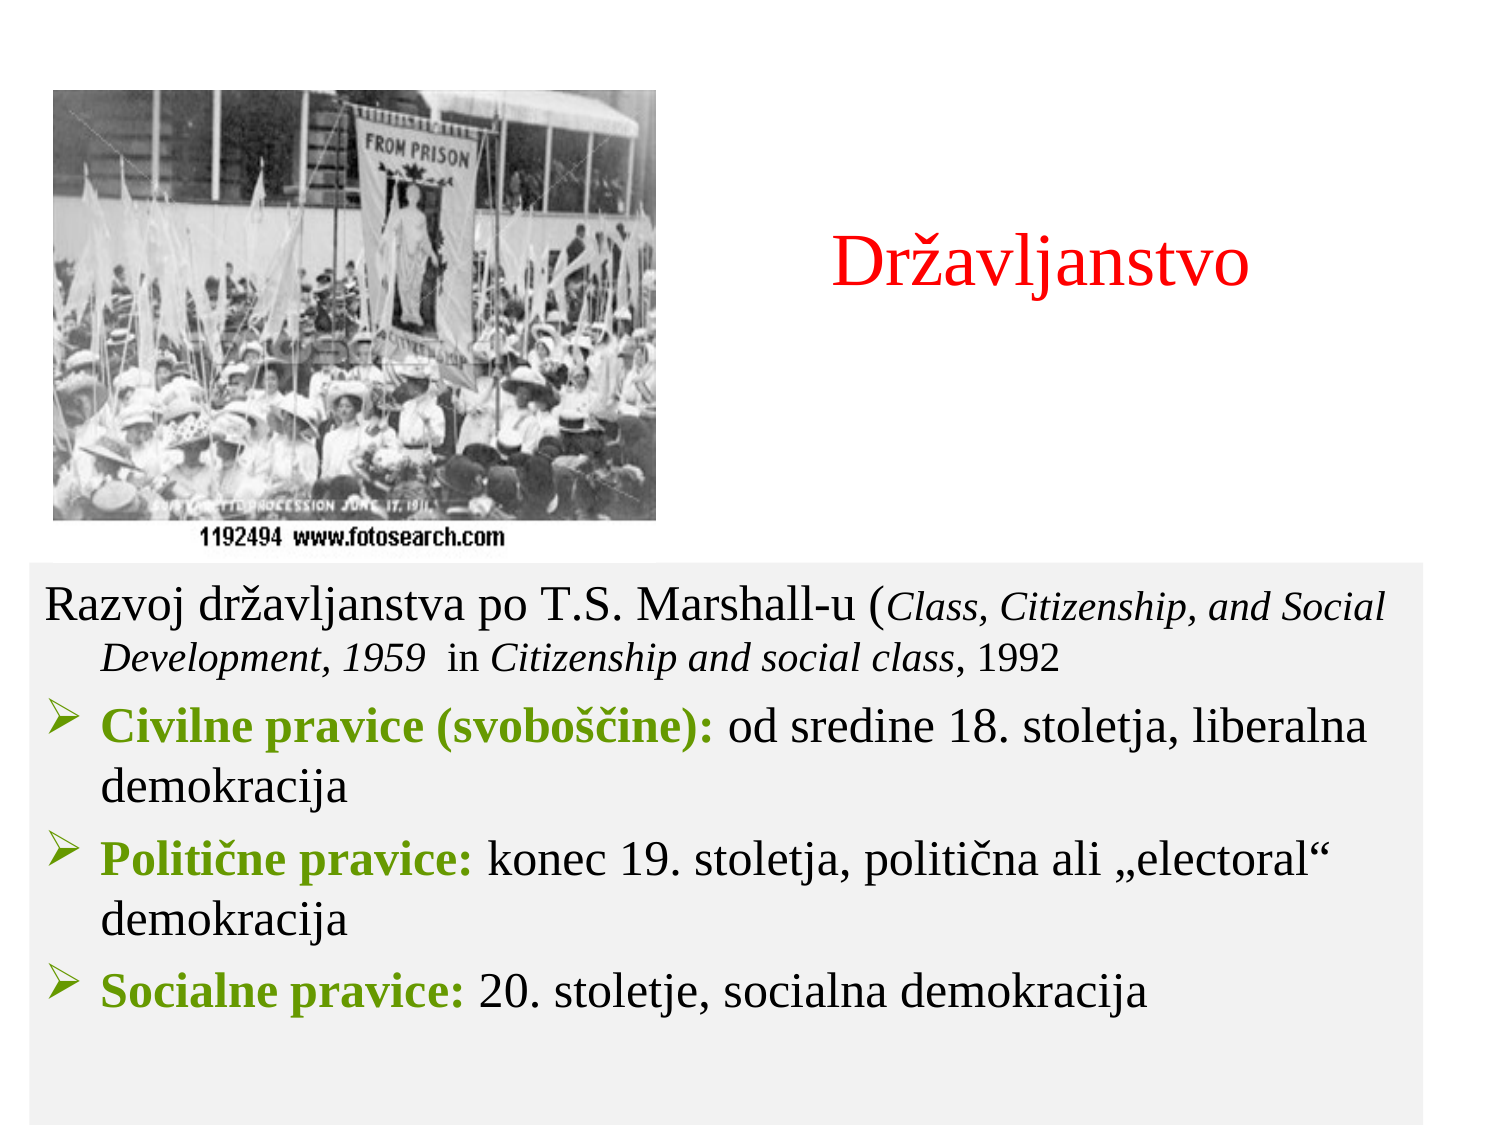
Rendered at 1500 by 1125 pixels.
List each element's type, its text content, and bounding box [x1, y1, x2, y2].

title Državljanstvo [726, 113, 1376, 398]
list Razvoj državljanstva po T.S. Marshall-u (Class, Citizenship, and Social Development, 1959 in Citizenship and social class, 1992 Civilne pravice (svoboščine): od sredine 18. stoletja, liberalna demokracija Politične pravice: konec 19. stoletja, politična ali „electoral“ demokracija Socialne pravice: 20. stoletje, socialna demokracija [29, 562, 1424, 1125]
picture [53, 90, 656, 563]
